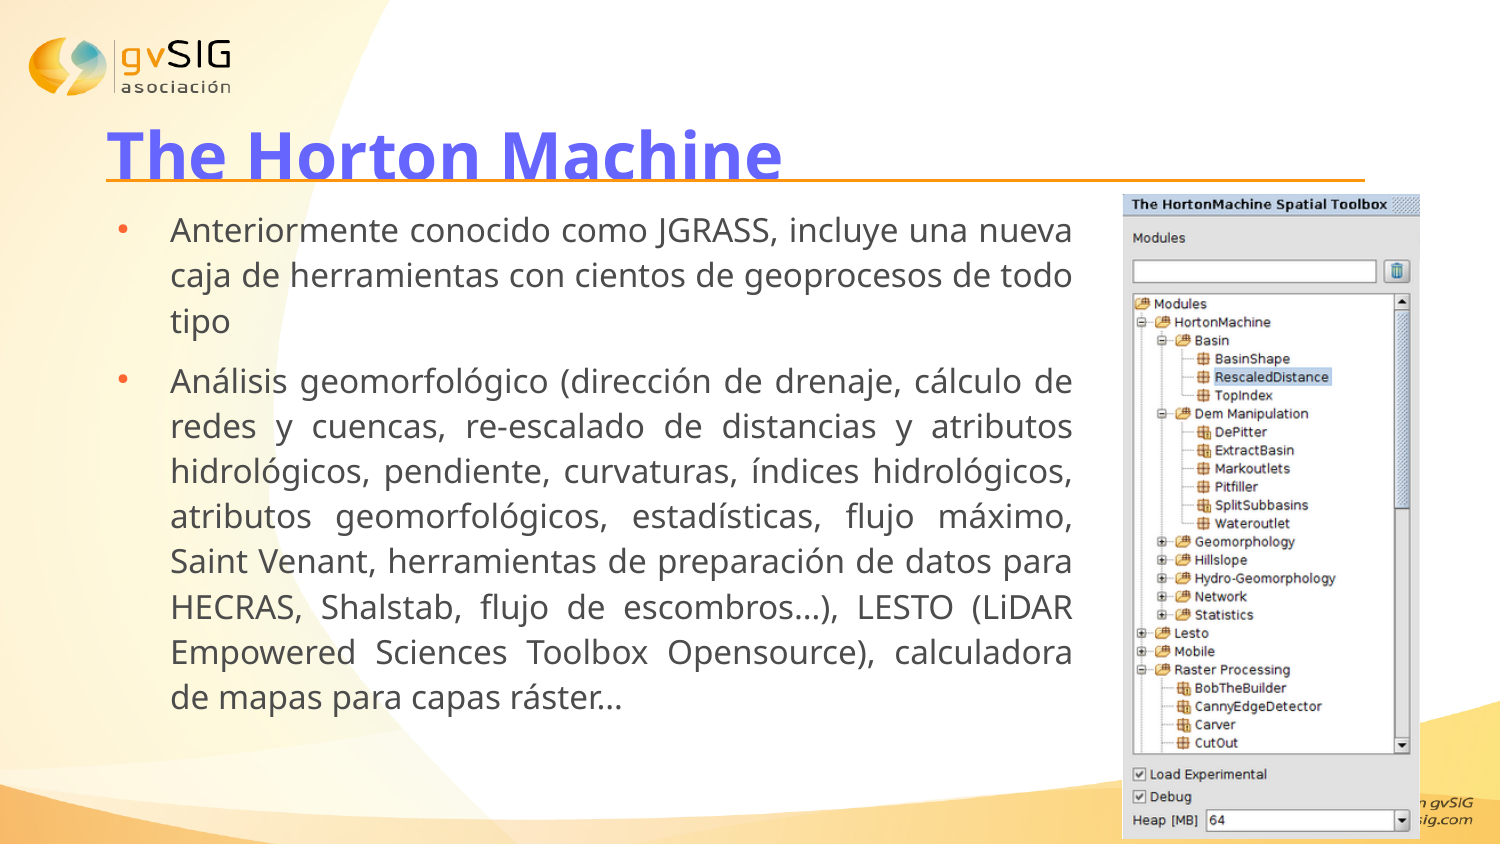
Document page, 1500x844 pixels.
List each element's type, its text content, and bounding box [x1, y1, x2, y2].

title The Horton Machine [106, 115, 1457, 193]
picture [0, 0, 1500, 844]
list Anteriormente conocido como JGRASS, incluye una nueva caja de herramientas con cientos de geoprocesos de todo tipo Análisis geomorfológico (dirección de drenaje, cálculo de redes y cuencas, re-escalado de distancias y atributos hidrológicos, pendiente, curvaturas, índices hidrológicos, atributos geomorfológicos, estadísticas, flujo máximo, Saint Venant, herramientas de preparación de datos para HECRAS, Shalstab, flujo de escombros…), LESTO (LiDAR Empowered Sciences Toolbox Opensource), calculadora de mapas para capas ráster… [99, 129, 1075, 770]
